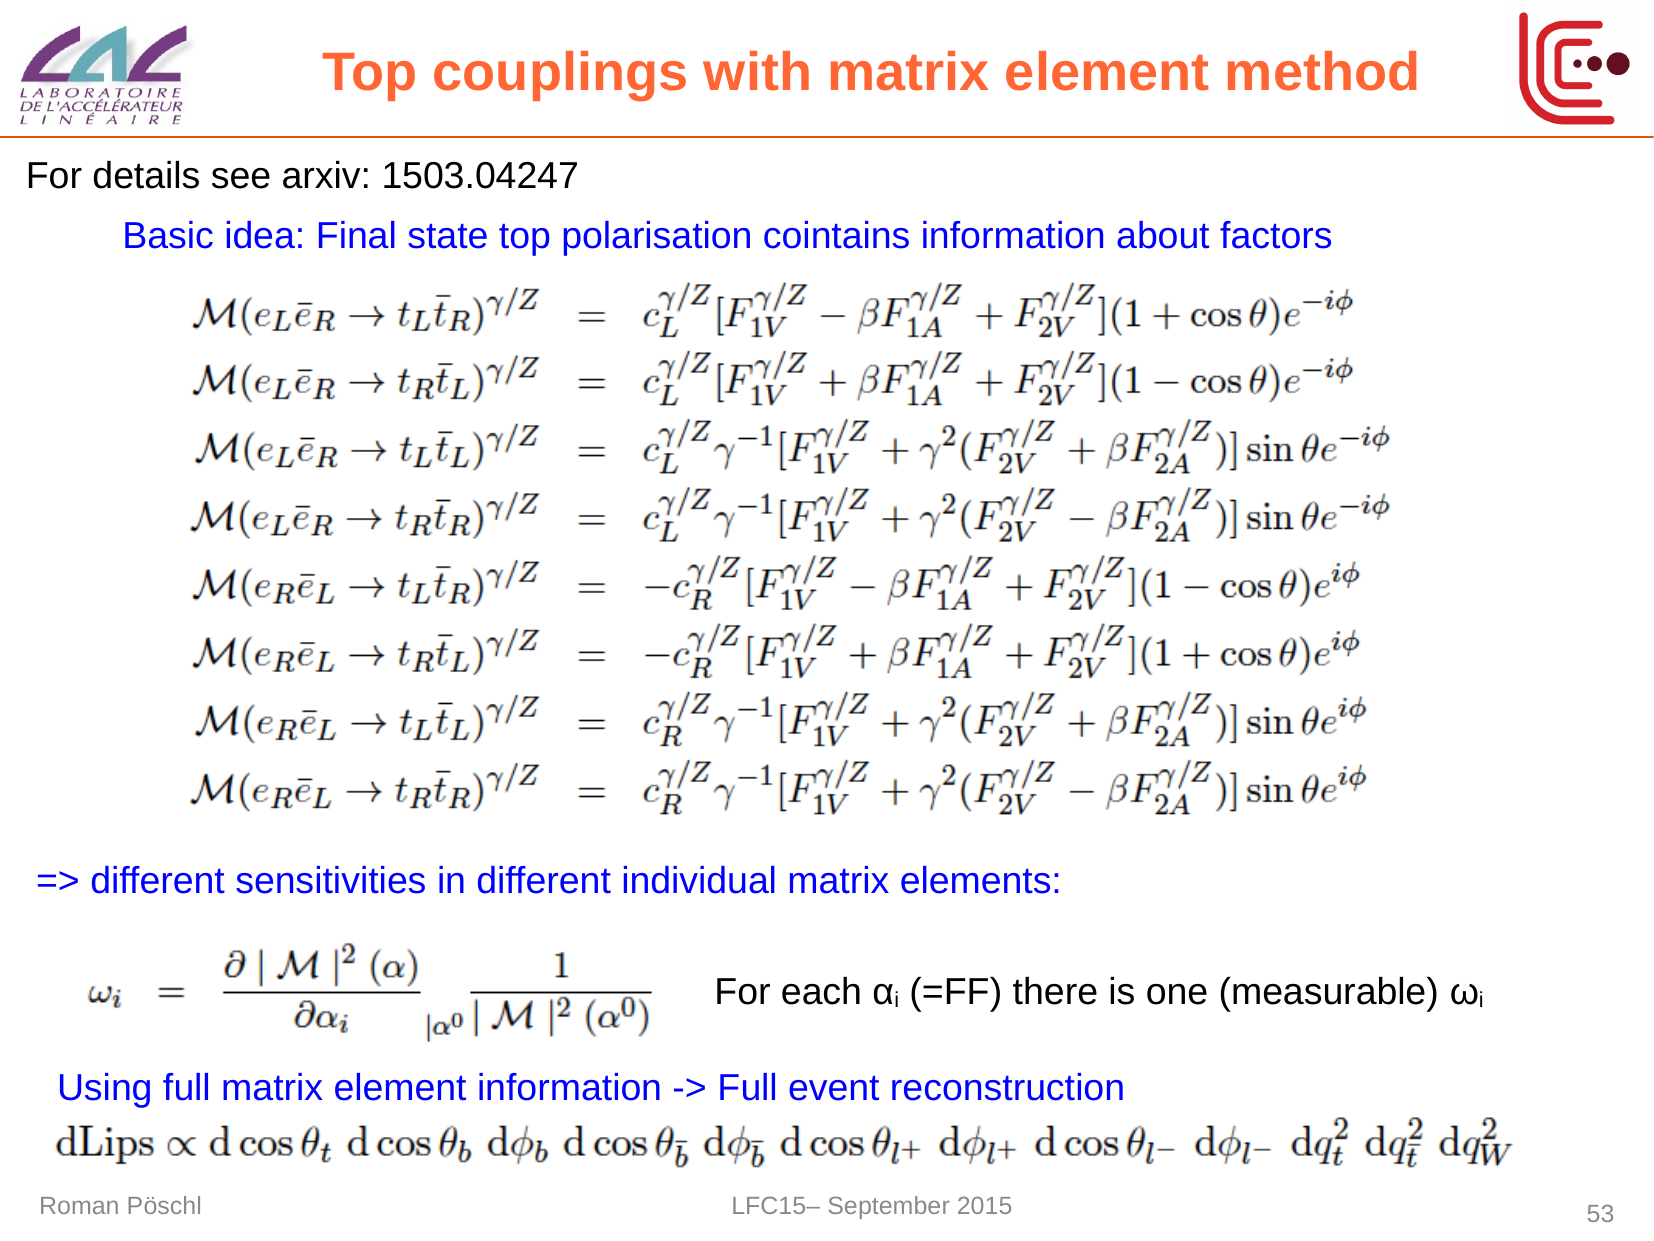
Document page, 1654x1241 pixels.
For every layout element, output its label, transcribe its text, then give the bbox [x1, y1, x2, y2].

text_box For details see arxiv: 1503.04247 [10, 147, 596, 205]
title Top couplings with matrix element method [128, 29, 1617, 113]
picture [135, 266, 1430, 844]
picture [17, 22, 199, 127]
text_box Basic idea: Final state top polarisation cointains information about factors [107, 206, 1361, 264]
picture [40, 1088, 1520, 1194]
picture [1508, 2, 1641, 135]
text_box Using full matrix element information -> Full event reconstruction [42, 1059, 1143, 1116]
text_box => different sensitivities in different individual matrix elements: [21, 852, 1102, 910]
text_box For each αi (=FF) there is one (measurable) ωi [699, 963, 1541, 1033]
picture [60, 933, 709, 1051]
